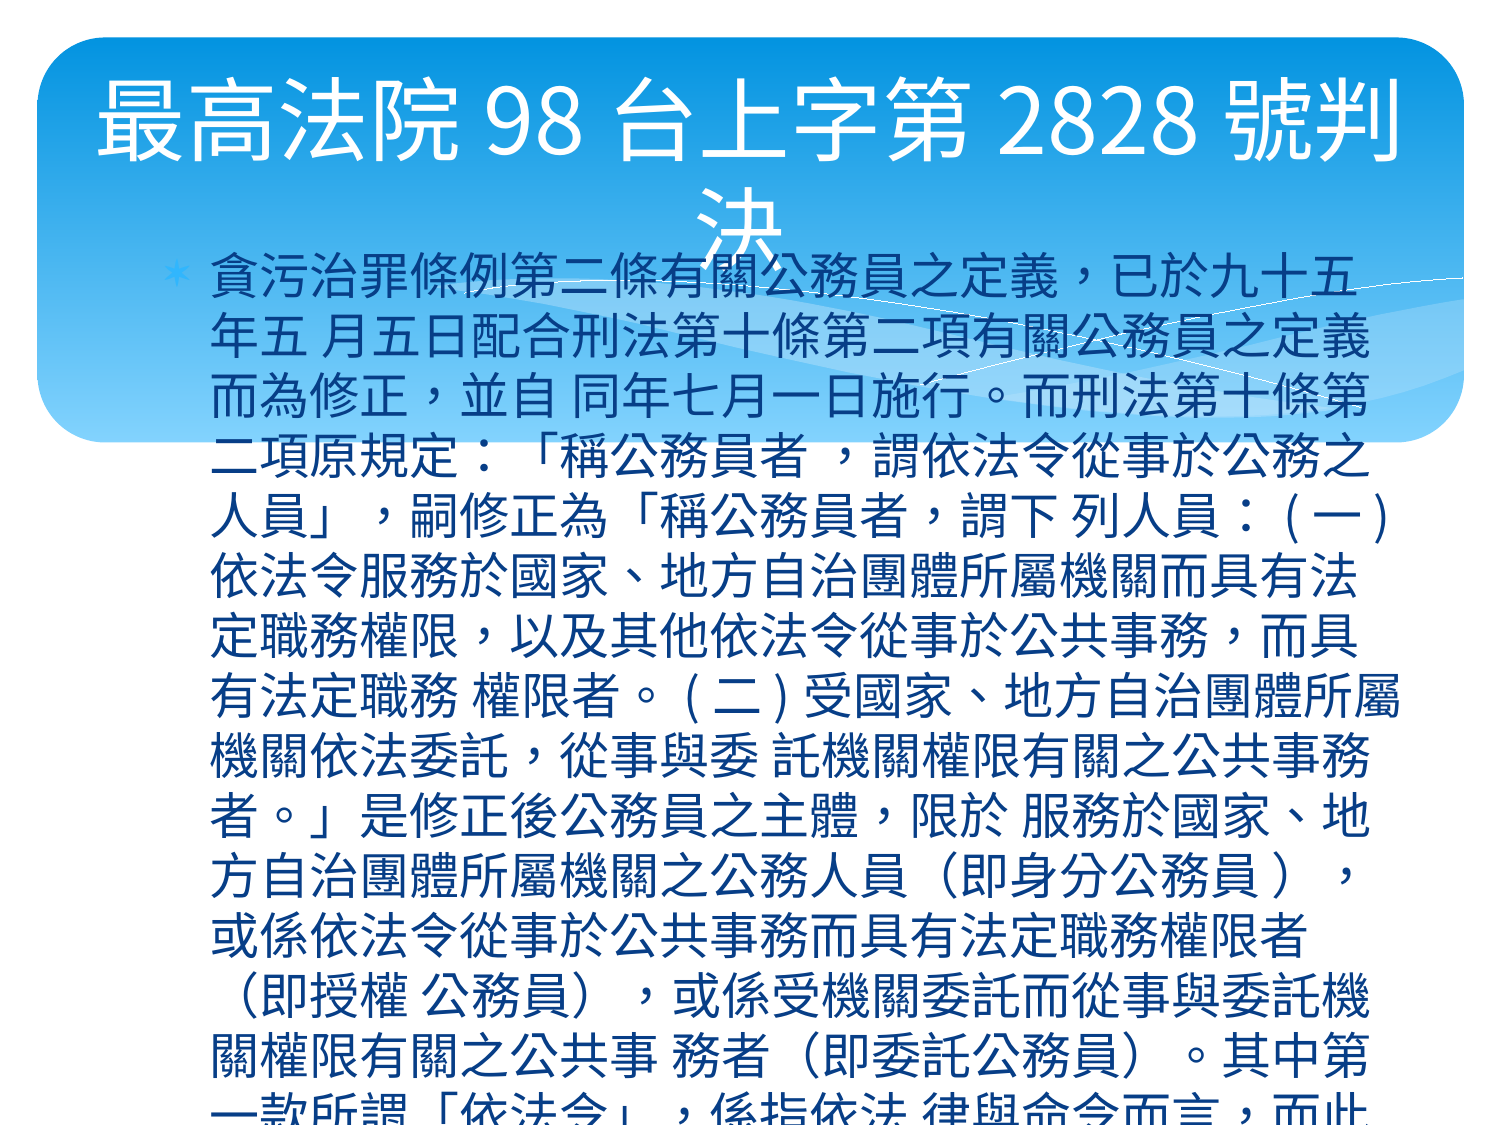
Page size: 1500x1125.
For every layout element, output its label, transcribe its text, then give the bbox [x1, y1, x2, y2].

list 貪污治罪條例第二條有關公務員之定義，已於九十五年五 月五日配合刑法第十條第二項有關公務員之定義而為修正，並自 同年七月一日施行。而刑法第十條第二項原規定：「稱公務員者 ，謂依法令從事於公務之人員」，嗣修正為「稱公務員者，謂下 列人員：(一)依法令服務於國家、地方自治團體所屬機關而具有法 定職務權限，以及其他依法令從事於公共事務，而具有法定職務 權限者。(二)受國家、地方自治團體所屬機關依法委託，從事與委 託機關權限有關之公共事務者。」是修正後公務員之主體，限於 服務於國家、地方自治團體所屬機關之公務人員（即身分公務員 ），或係依法令從事於公共事務而具有法定職務權限者（即授權 公務員），或係受機關委託而從事與委託機關權限有關之公共事 務者（即委託公務員）。其中第一款所謂「依法令」，係指依法 律與命令而言，而此之命令包括行政程序法第一百五十條之法規 命令與第一百五十九條所稱之行政規則在內，是該款所稱之「法 定職務權限」，自指法律與行政命令所賦與之職務權限。考其修 正之立法意旨，端以舊法有關公務員之定義極為抽象、模糊，為 避免因具有公務員身分，未區別其從事職務之種類，即課予刑事 責任，而有不當擴大刑罰權之情形，允宜針對公務性質檢討修正 ，予以適度限縮公務員概念之範圍。而替代役實施條例第三條前 段規定：「本條例所稱替代役，指役齡男子於需用機關擔任輔助 性工作，履行政府公共事務或其他社會服務。」；第四條規定： 「替代役之分類區別如下：一、一般替代役：(一)警察役。(二)消防 役。(三)社會役。(四)環保役。(五)醫療役。(六)教育服務役。(七)農業服 務役。(八)其他經行政院指定之役別。二、研發替代役」。基此， 替代役役男服役期間，依兵役法第二十五條第二項規定，並無現 役軍人身分；且其非經國家考試及格，亦未經人事銓合格實授 任用，按諸前揭刑法第十條第二項規定之文義及立法理由之說明 ，雖非上揭第一款前段所定之身分公務員；但是否屬於同款後段 之授權公務員，應視其工作性質於事務要件上，是否從事於公共 事務而具有公權力行為資為判斷。若依其役別所擔任之工作符合 具有「其他依法令從事於公共事務，而具有法定職務權限」之情 形，例如替代役實施條例第四條第一項第一款所定一般替代役之 警察役別，依該條例施行細則第三條第一款第一點明定，警察役 包括擔任矯正機關警衛之輔助勤務等，是替代役男奉派往監獄、 看守所擔任立哨、崗哨、巡邏勤務者，因其從事於法定之公共事 務，乃具有法定職務權限，應視為刑法上之公務員，而屬同款後 段之授權公務員。至若所擔任之工作，於事務要件上，並非從事 於公共事務而具有公權力之行為者，例如被派擔任兒童與少年、 老人與病、殘榮民及身心障礙者之照顧，資源回收、環境清潔維 護，特殊教育與國外輔助教學及中輟生之輔導，農業資源展覽導 覽服務等與公權力行使無關事務，即非屬公務員。 [150, 237, 1424, 988]
title 最高法院98台上字第2828號判決 [75, 55, 1425, 261]
